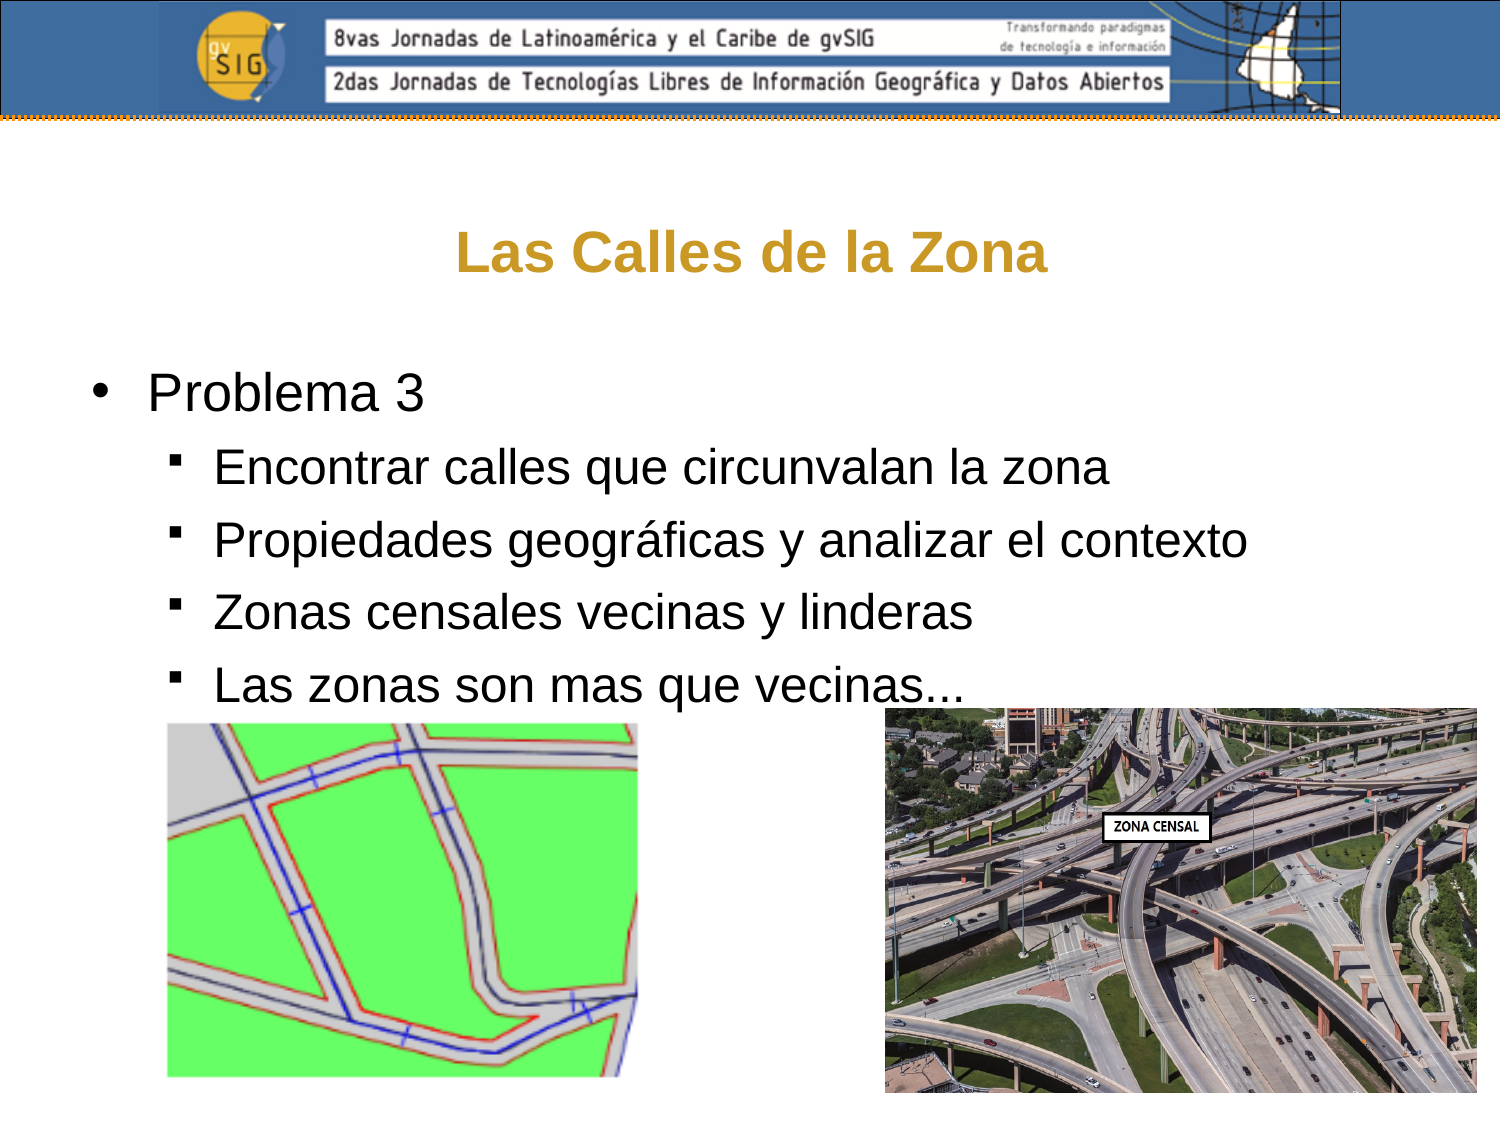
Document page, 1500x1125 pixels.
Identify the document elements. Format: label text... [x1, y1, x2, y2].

picture [159, 1, 1340, 113]
title Las Calles de la Zona [76, 166, 1427, 333]
picture [885, 708, 1477, 1093]
picture [153, 708, 656, 1096]
list Problema 3 Encontrar calles que circunvalan la zona Propiedades geográficas y analizar el contexto Zonas censales vecinas y linderas Las zonas son mas que vecinas... [76, 349, 1427, 1018]
